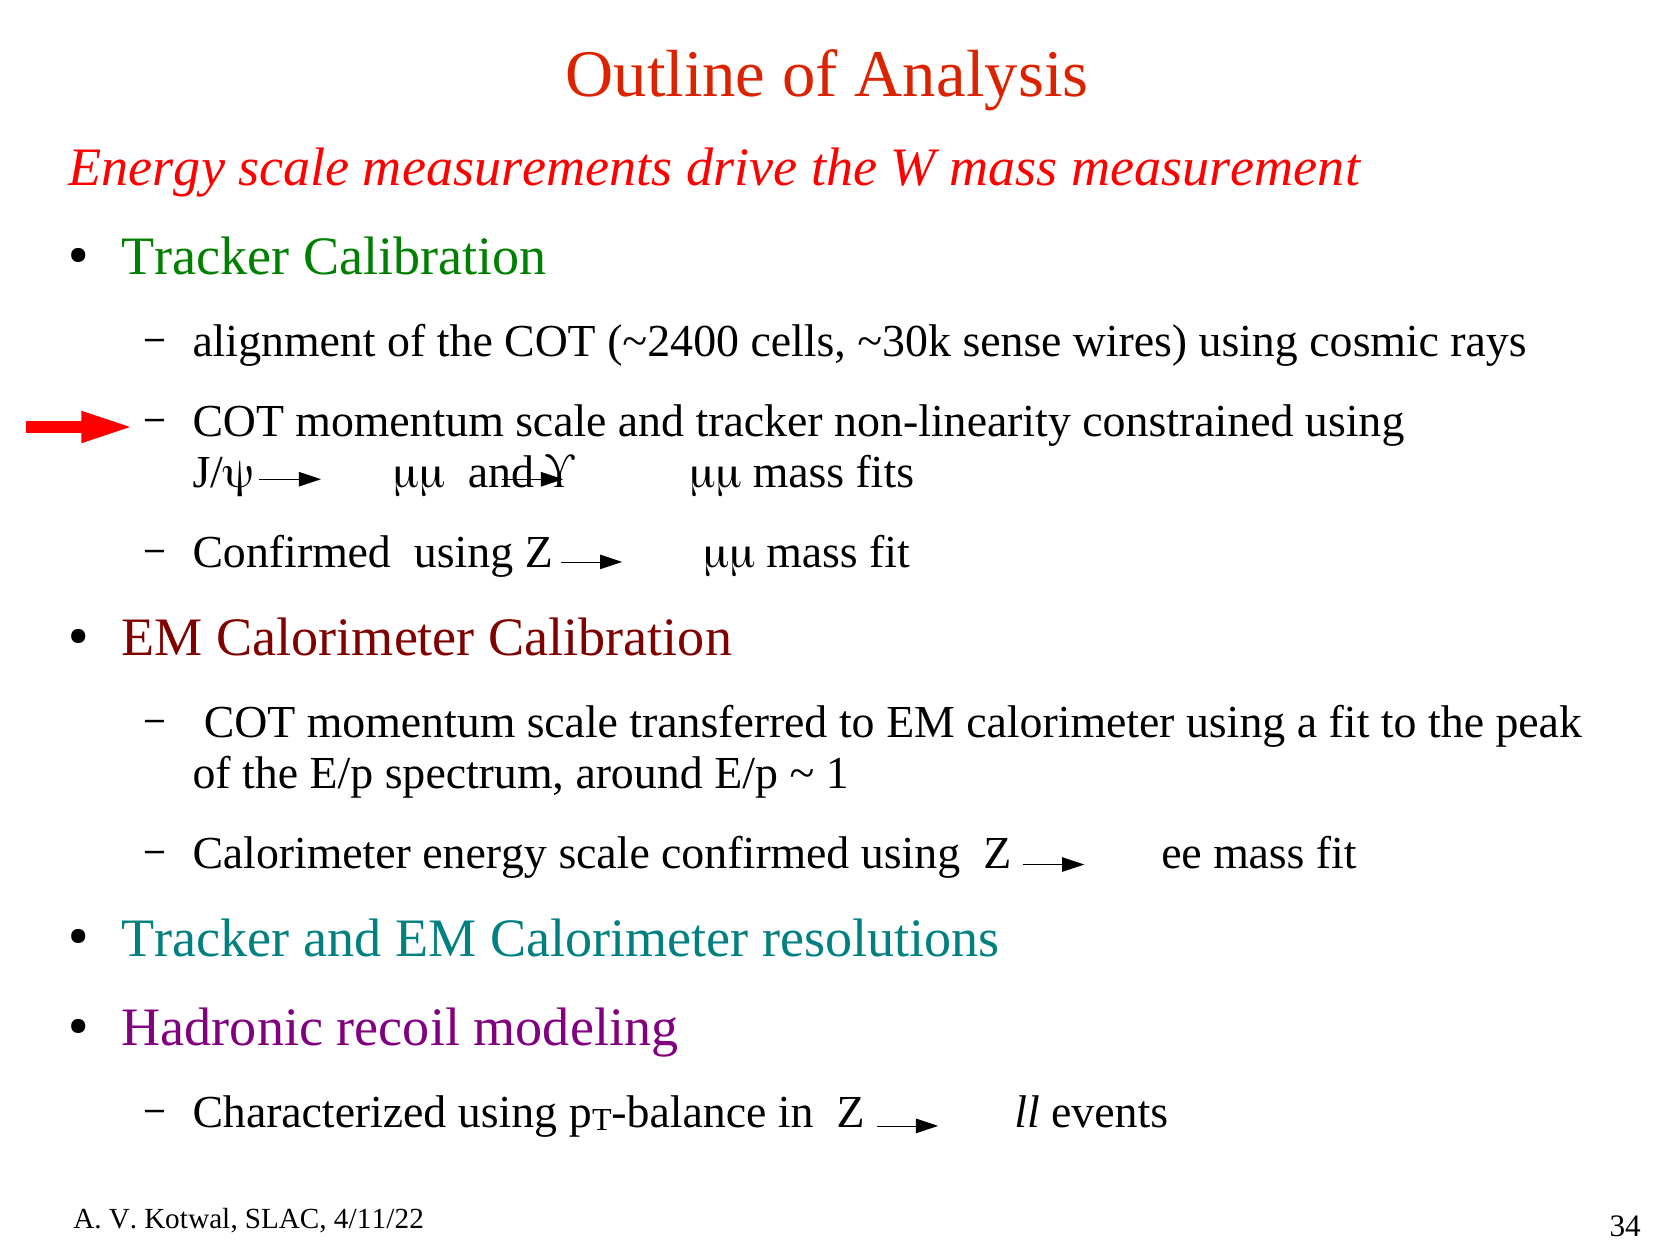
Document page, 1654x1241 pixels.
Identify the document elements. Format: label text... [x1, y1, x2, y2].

list Energy scale measurements drive the W mass measurement Tracker Calibration alignment of the COT (~2400 cells, ~30k sense wires) using cosmic rays COT momentum scale and tracker non-linearity constrained using J/ψ μμ and ϒ μμ mass fits Confirmed using Z μμ mass fit EM Calorimeter Calibration COT momentum scale transferred to EM calorimeter using a fit to the peak of the E/p spectrum, around E/p ~ 1 Calorimeter energy scale confirmed using Z ee mass fit Tracker and EM Calorimeter resolutions Hadronic recoil modeling Characterized using pT-balance in Z ll events [50, 136, 1597, 1229]
title Outline of Analysis [121, 20, 1534, 127]
